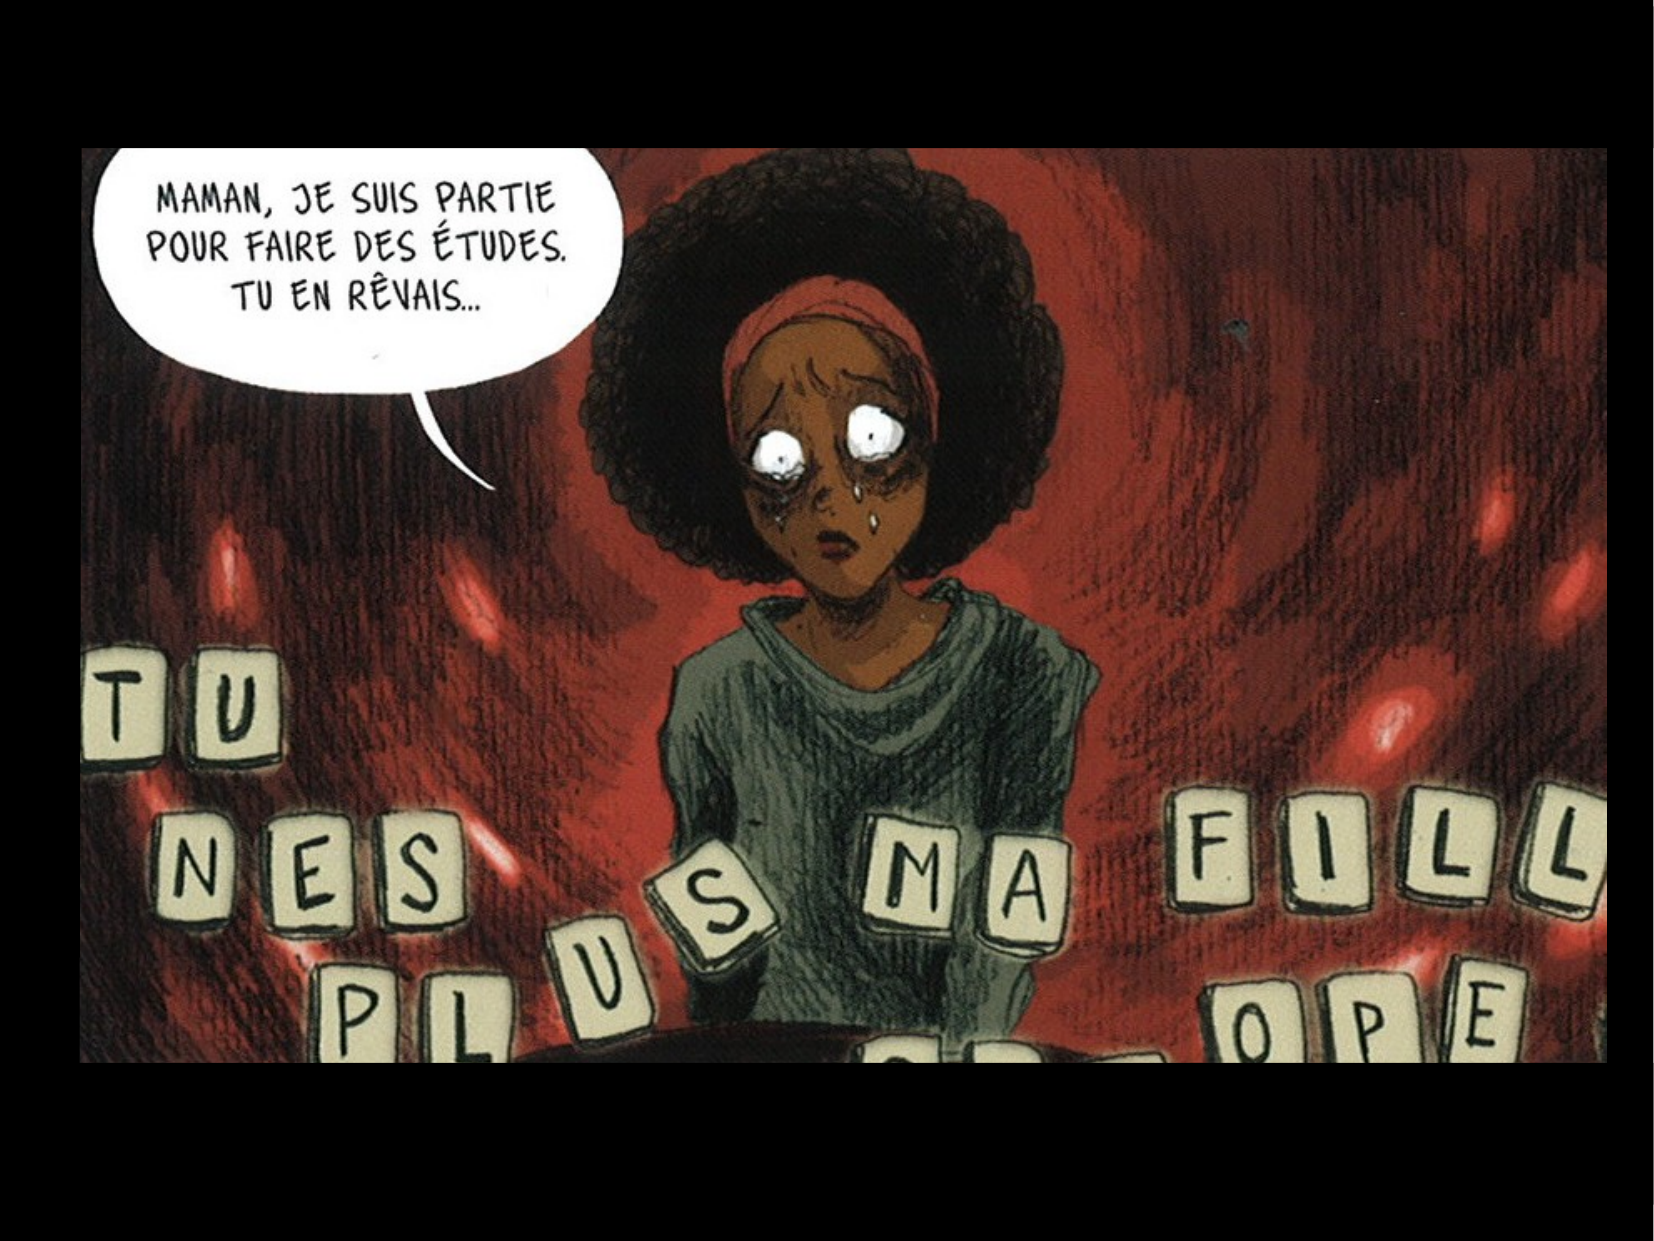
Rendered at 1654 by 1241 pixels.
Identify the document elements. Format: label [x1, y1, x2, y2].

picture [80, 149, 1607, 1062]
text_box [0, 0, 1654, 1241]
